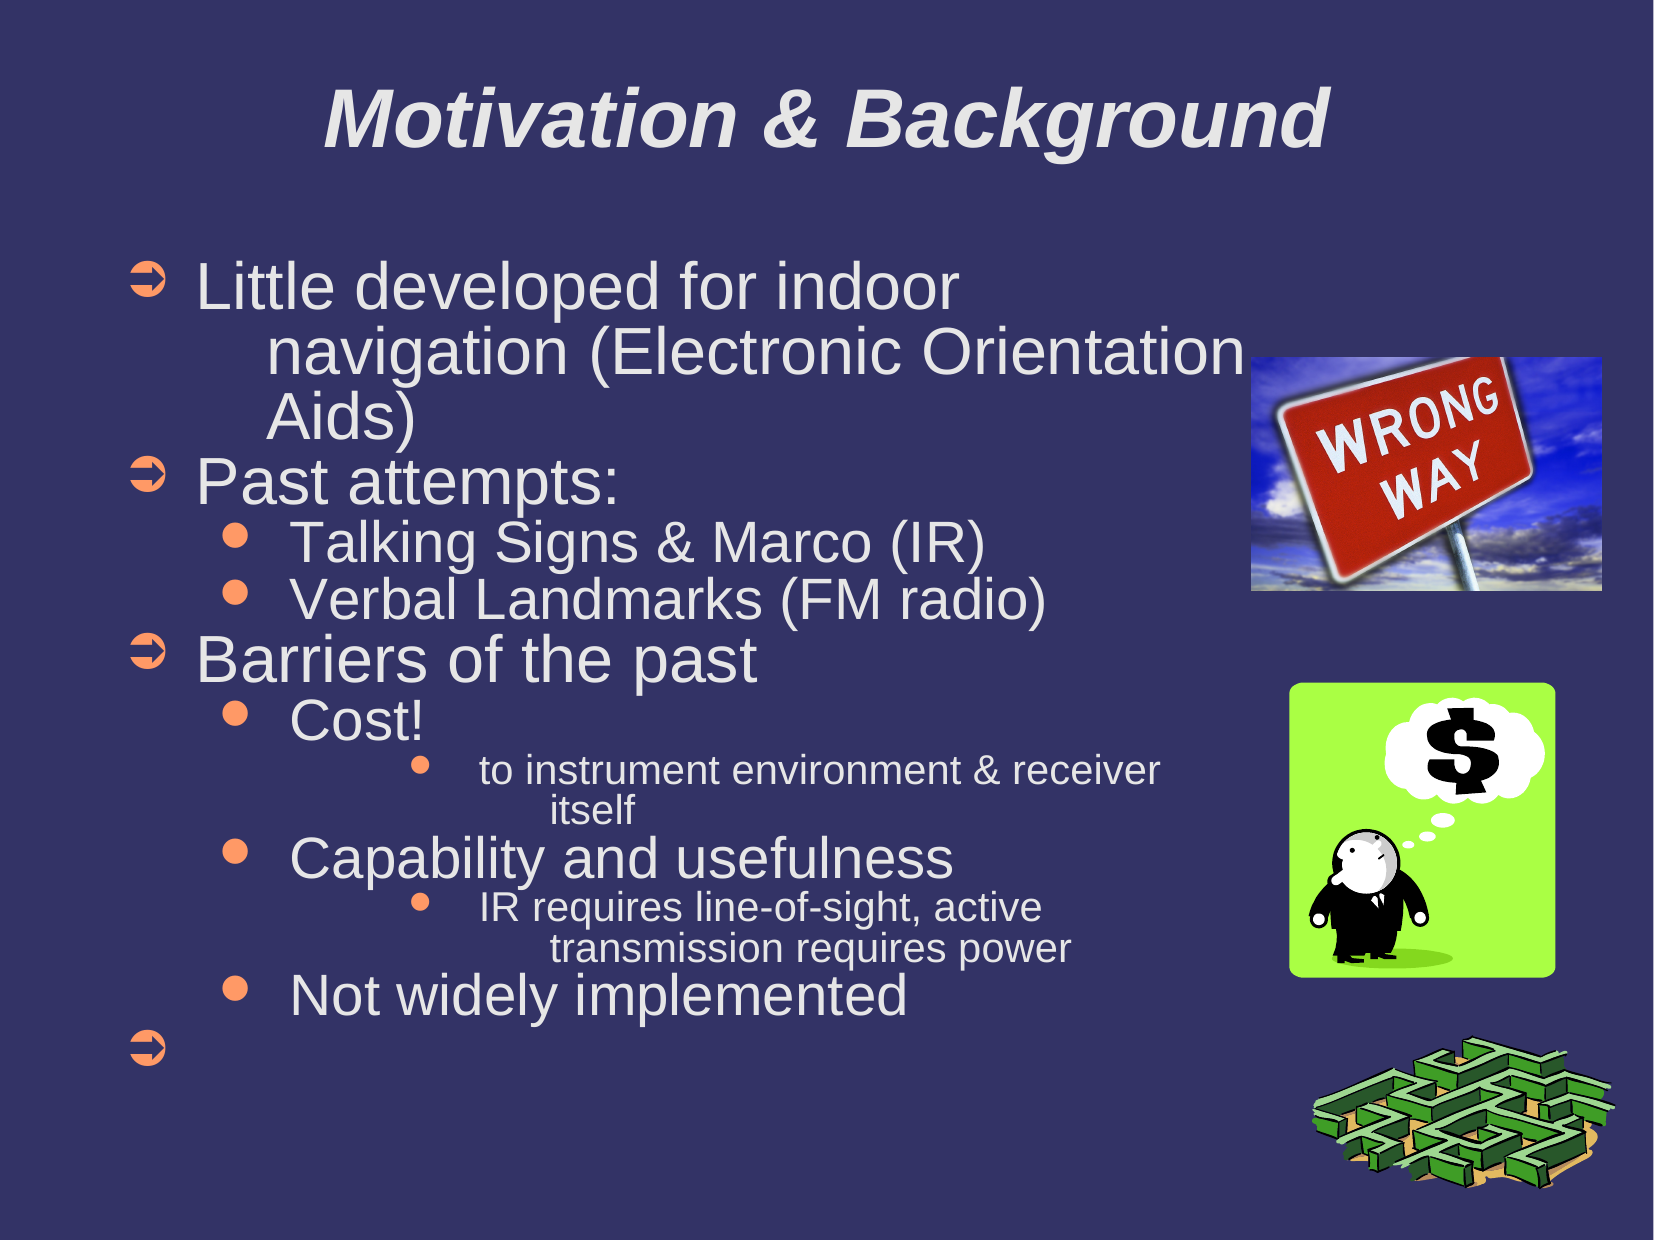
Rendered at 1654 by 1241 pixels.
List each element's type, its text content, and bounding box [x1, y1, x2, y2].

list Little developed for indoor navigation (Electronic Orientation Aids) Past attempts: Talking Signs & Marco (IR) Verbal Landmarks (FM radio) Barriers of the past Cost! to instrument environment & receiver itself Capability and usefulness IR requires line-of-sight, active transmission requires power Not widely implemented [101, 257, 1250, 1110]
picture [1251, 357, 1602, 591]
picture [1289, 682, 1556, 978]
title Motivation & Background [121, 19, 1534, 227]
